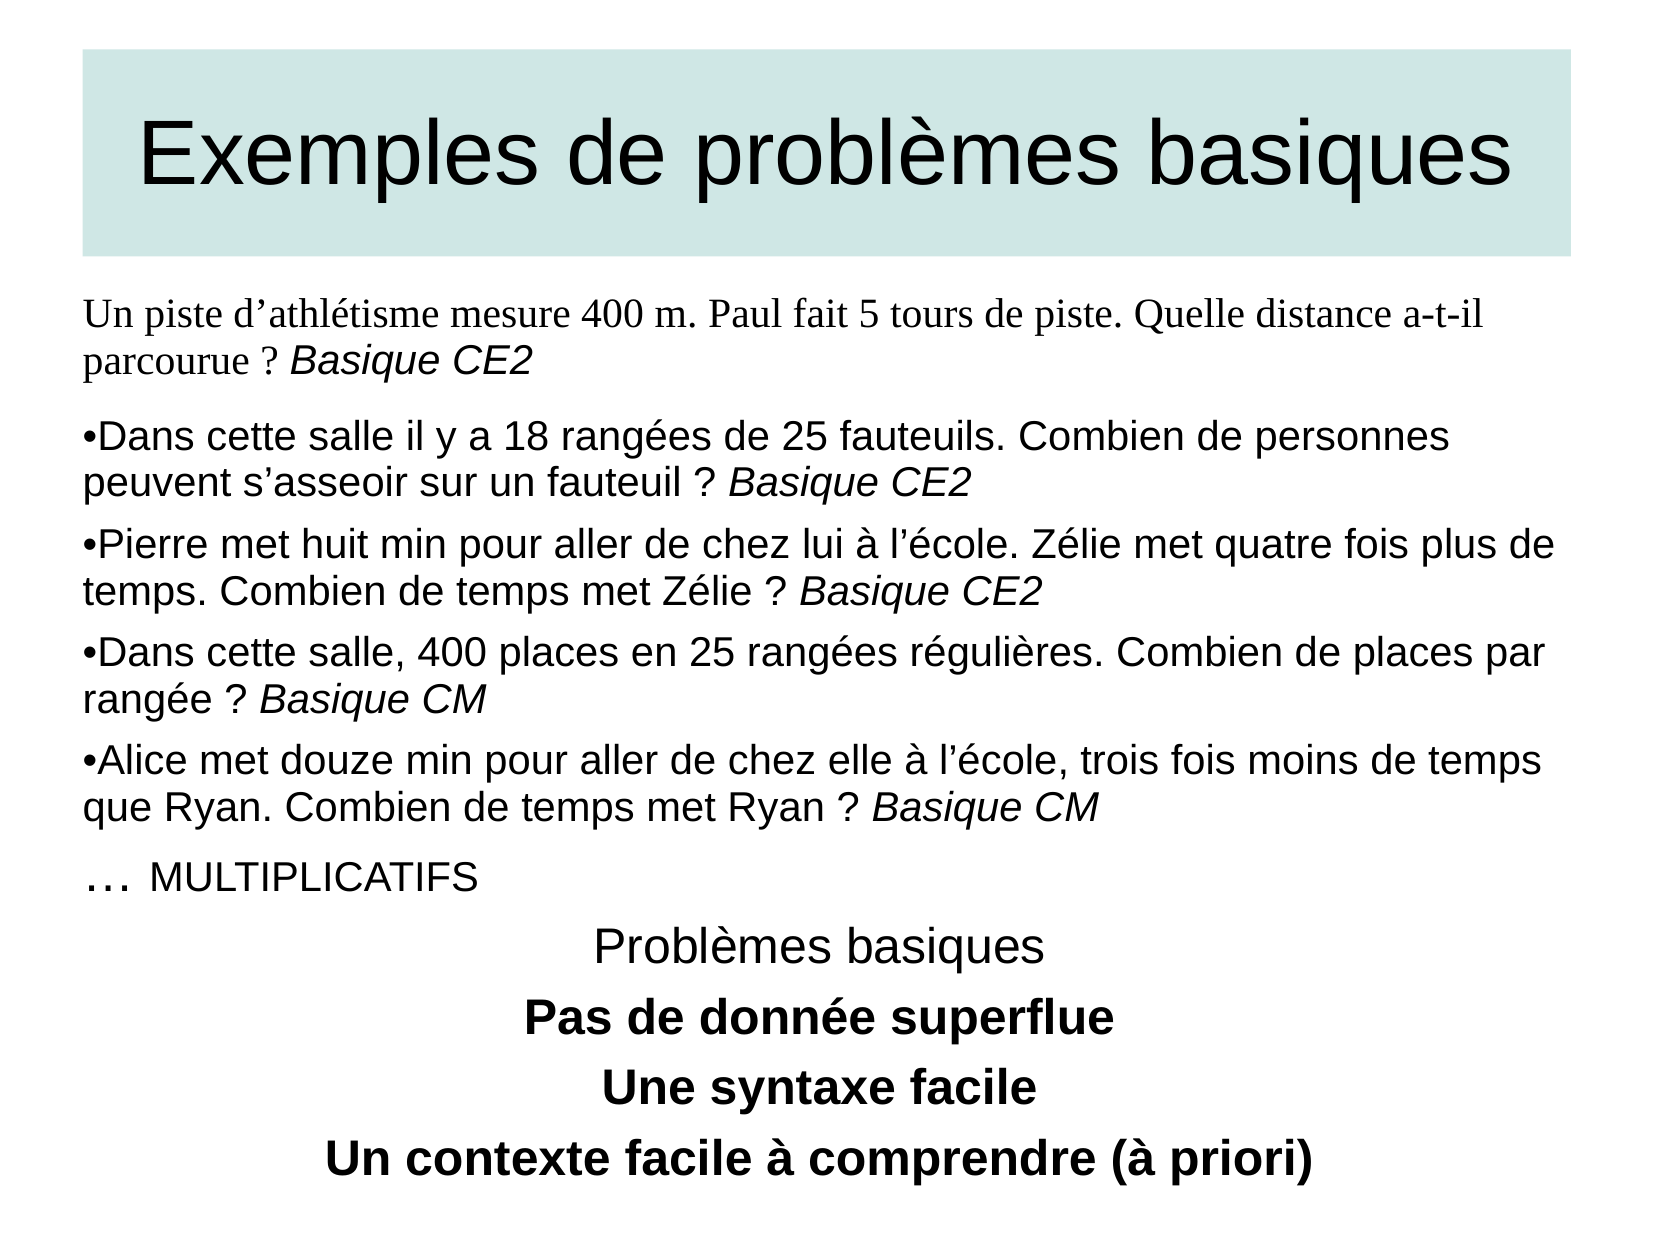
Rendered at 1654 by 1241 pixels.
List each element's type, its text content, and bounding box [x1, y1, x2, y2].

list Un piste d’athlétisme mesure 400 m. Paul fait 5 tours de piste. Quelle distance a-t-il parcourue ? Basique CE2 •Dans cette salle il y a 18 rangées de 25 fauteuils. Combien de personnes peuvent s’asseoir sur un fauteuil ? Basique CE2 •Pierre met huit min pour aller de chez lui à l’école. Zélie met quatre fois plus de temps. Combien de temps met Zélie ? Basique CE2 •Dans cette salle, 400 places en 25 rangées régulières. Combien de places par rangée ? Basique CM •Alice met douze min pour aller de chez elle à l’école, trois fois moins de temps que Ryan. Combien de temps met Ryan ? Basique CM … MULTIPLICATIFS Problèmes basiques Pas de donnée superflue Une syntaxe facile Un contexte facile à comprendre (à priori) [82, 290, 1571, 1194]
title Exemples de problèmes basiques [82, 49, 1571, 257]
